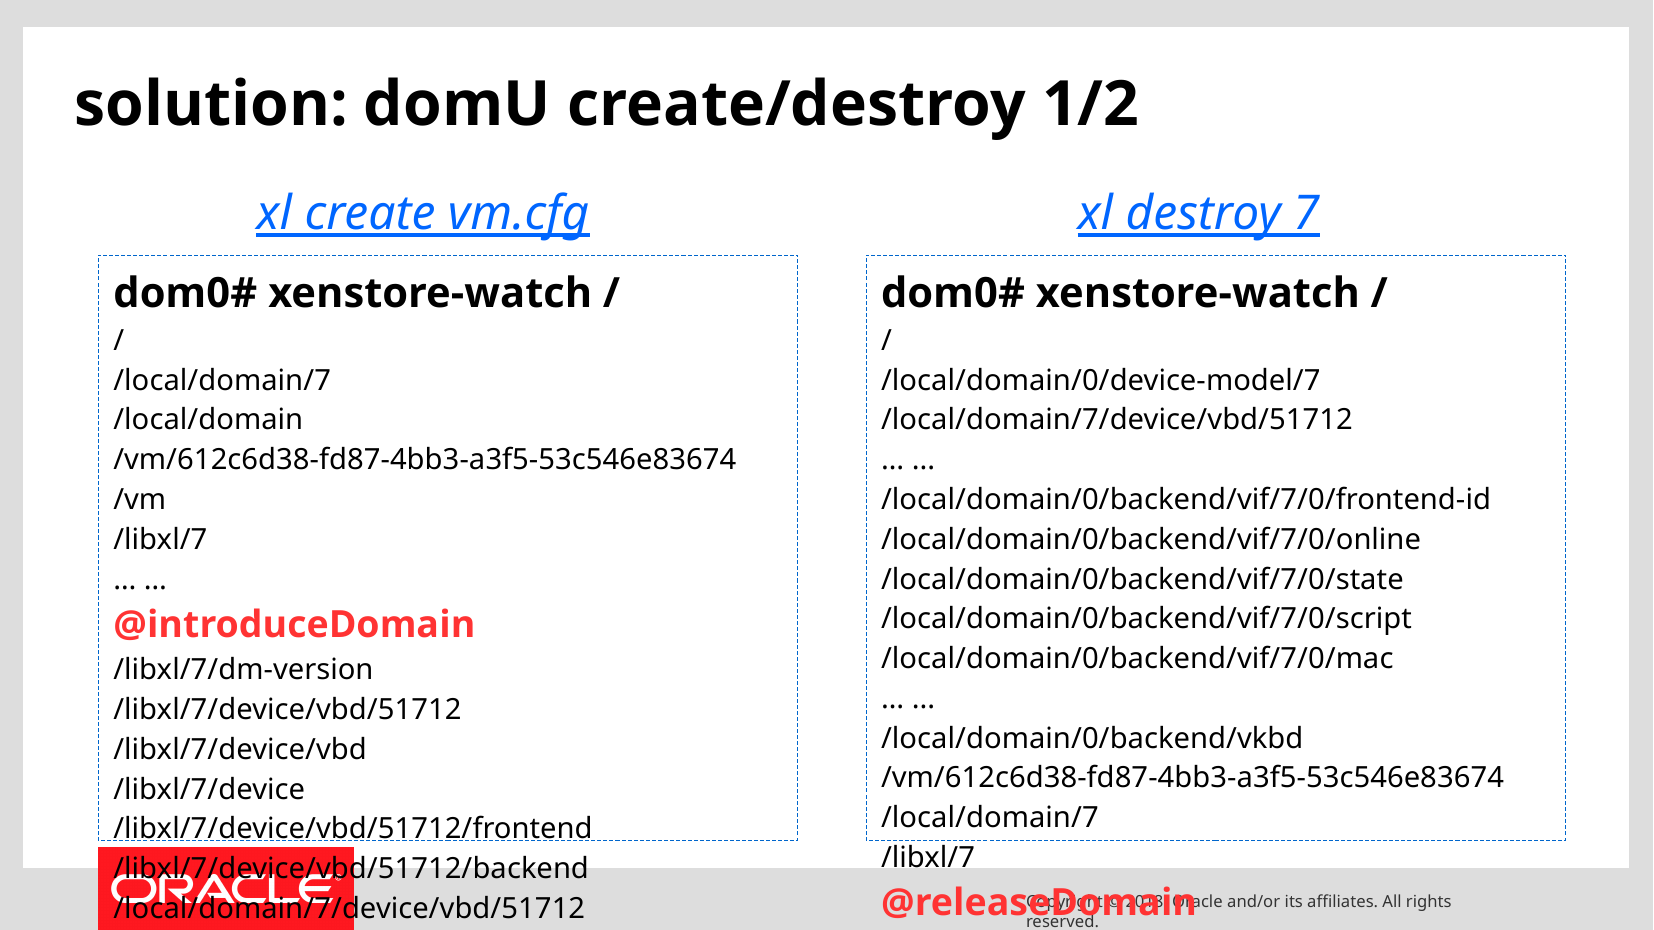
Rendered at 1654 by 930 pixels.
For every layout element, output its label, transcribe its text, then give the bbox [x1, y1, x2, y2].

text_box solution: domU create/destroy 1/2 [60, 50, 1629, 151]
text_box dom0# xenstore-watch / / /local/domain/7 /local/domain /vm/612c6d38-fd87-4bb3-a3f5-53c546e83674 /vm /libxl/7 … … @introduceDomain /libxl/7/dm-version /libxl/7/device/vbd/51712 /libxl/7/device/vbd /libxl/7/device /libxl/7/device/vbd/51712/frontend /libxl/7/device/vbd/51712/backend /local/domain/7/device/vbd/51712 … ... [98, 255, 798, 841]
picture [98, 847, 354, 930]
picture [346, 904, 354, 916]
text_box dom0# xenstore-watch / / /local/domain/0/device-model/7 /local/domain/7/device/vbd/51712 … ... /local/domain/0/backend/vif/7/0/frontend-id /local/domain/0/backend/vif/7/0/online /local/domain/0/backend/vif/7/0/state /local/domain/0/backend/vif/7/0/script /local/domain/0/backend/vif/7/0/mac … ... /local/domain/0/backend/vkbd /vm/612c6d38-fd87-4bb3-a3f5-53c546e83674 /local/domain/7 /libxl/7 @releaseDomain [866, 255, 1566, 841]
text_box Copyright © 2018, Oracle and/or its affiliates. All rights reserved. [1011, 883, 1534, 918]
text_box [23, 27, 1629, 868]
text_box xl destroy 7 [1062, 170, 1334, 240]
text_box xl create vm.cfg [241, 170, 602, 240]
